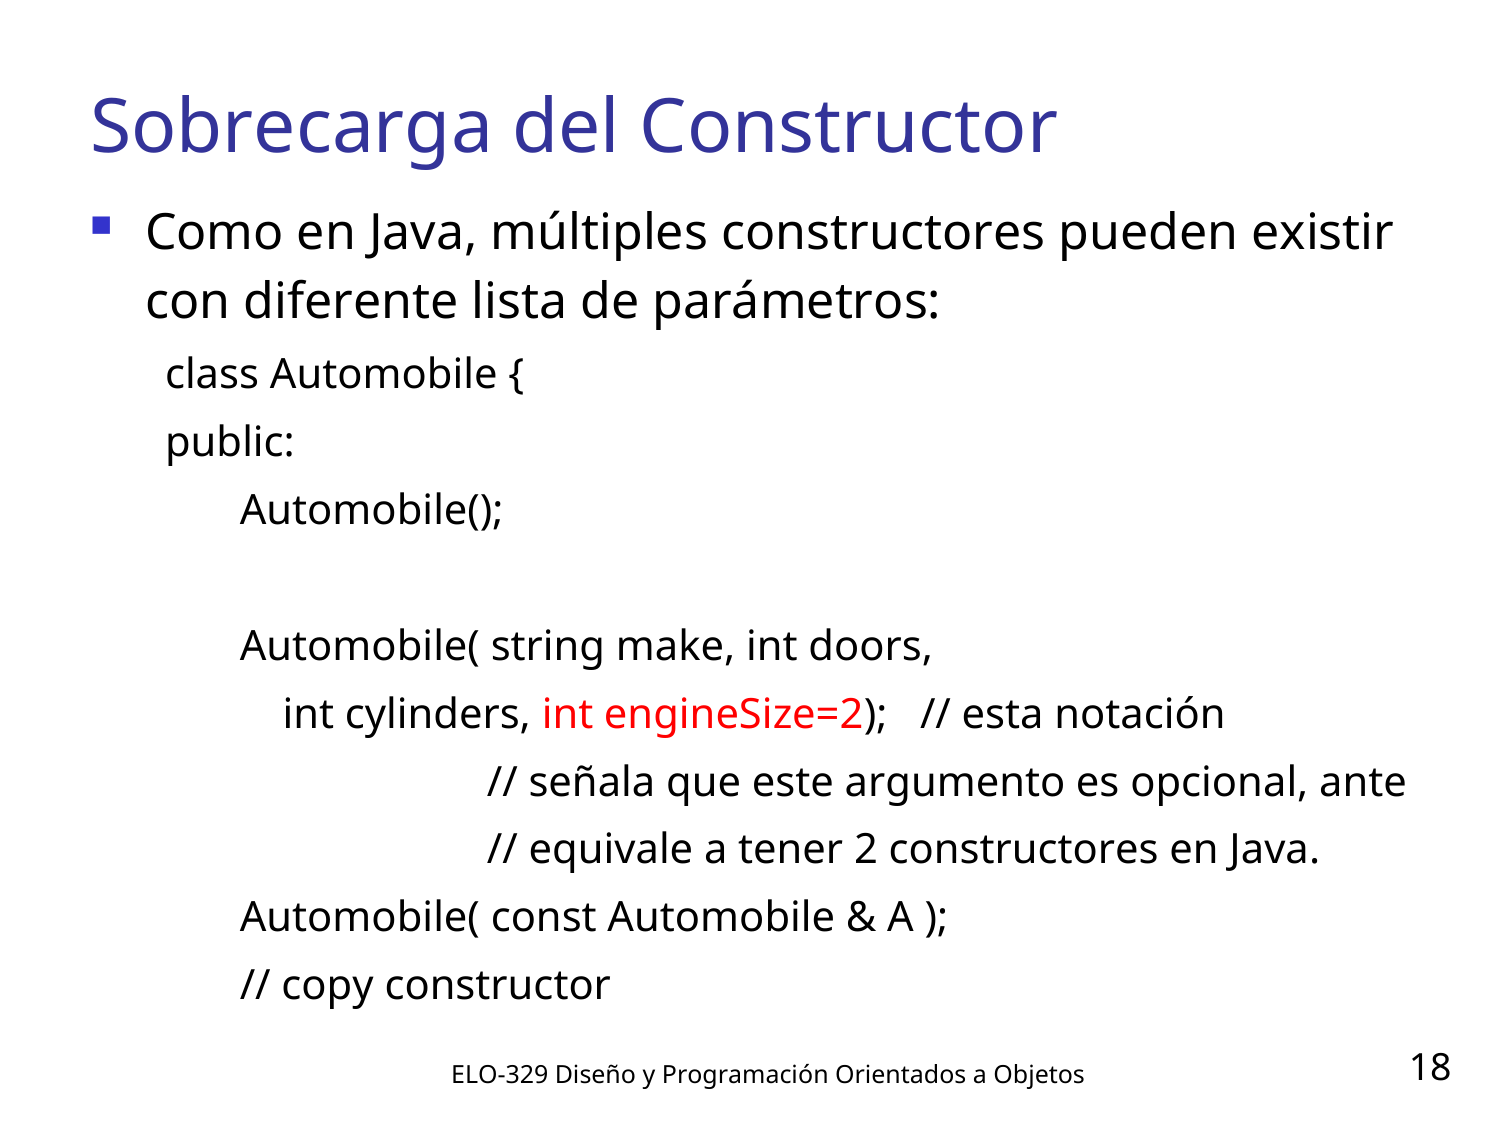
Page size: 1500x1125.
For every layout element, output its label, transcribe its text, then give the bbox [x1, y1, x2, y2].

title Sobrecarga del Constructor [75, 4, 1500, 183]
list Como en Java, múltiples constructores pueden existir con diferente lista de parámetros: class Automobile { public: Automobile(); Automobile( string make, int doors, int cylinders, int engineSize=2); // esta notación // señala que este argumento es opcional, ante // equivale a tener 2 constructores en Java. Automobile( const Automobile & A ); // copy constructor [75, 187, 1462, 1008]
